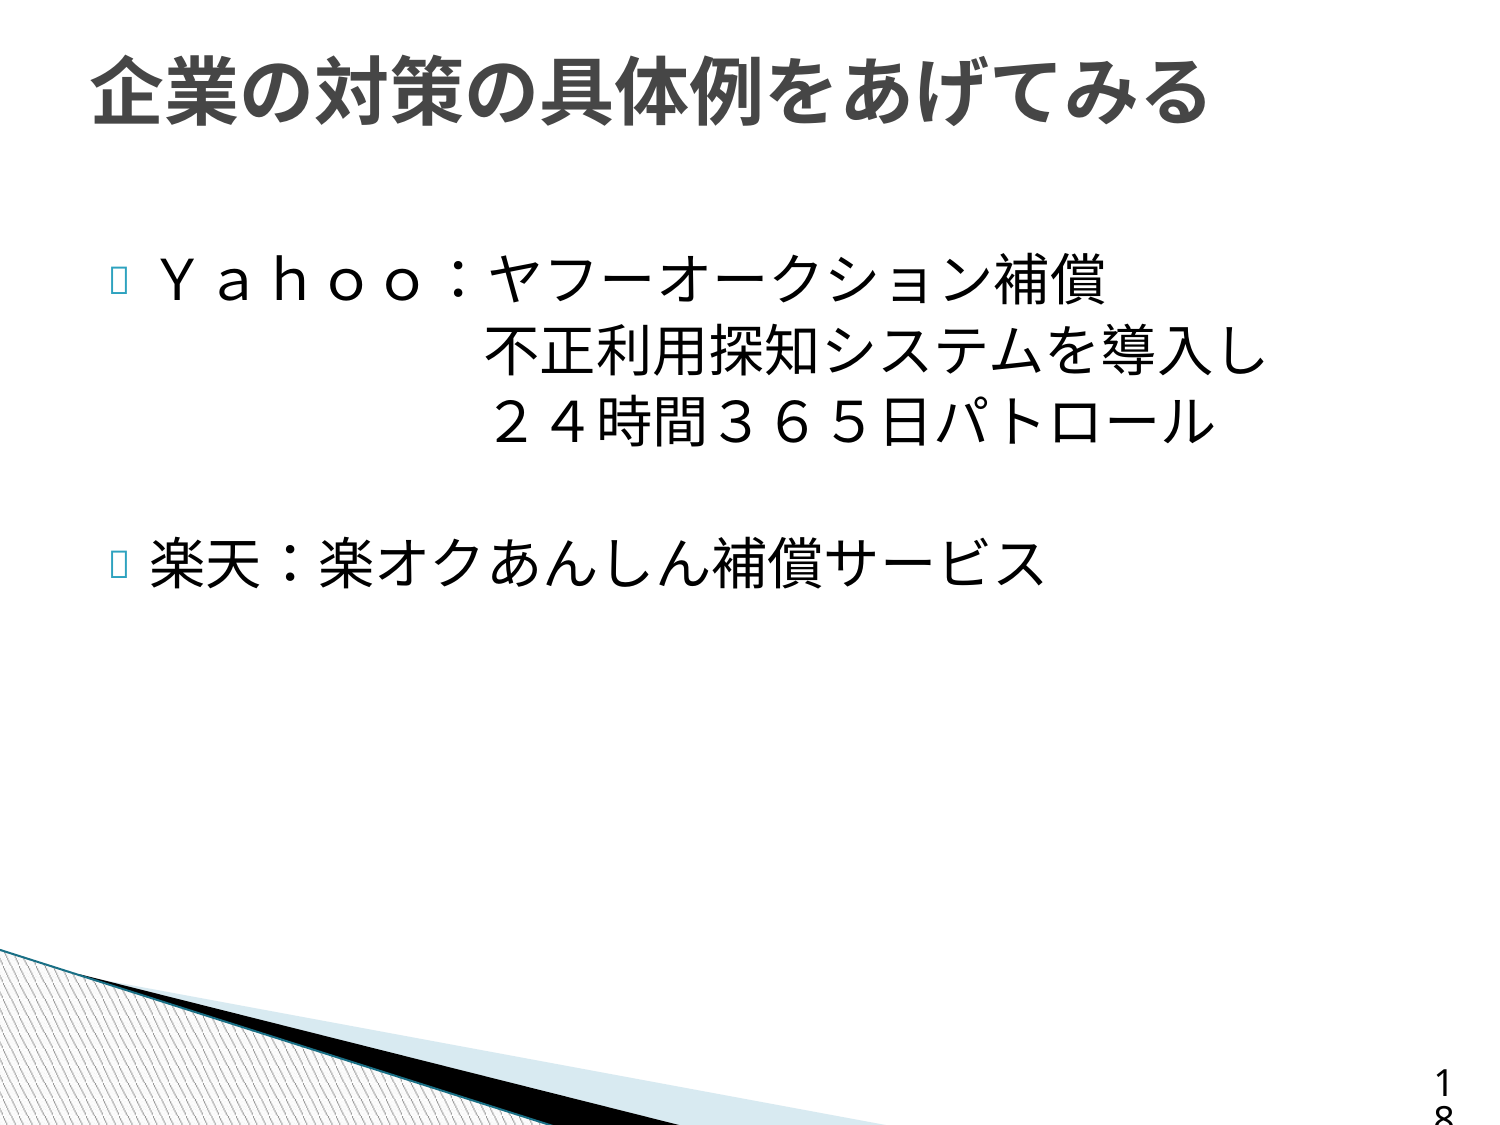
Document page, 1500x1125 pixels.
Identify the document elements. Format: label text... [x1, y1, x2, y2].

title 企業の対策の具体例をあげてみる [75, 45, 1425, 233]
list Ｙａｈｏｏ：ヤフーオークション補償 不正利用探知システムを導入し ２４時間３６５日パトロール 楽天：楽オクあんしん補償サービス [75, 242, 1425, 986]
picture [0, 952, 543, 1125]
